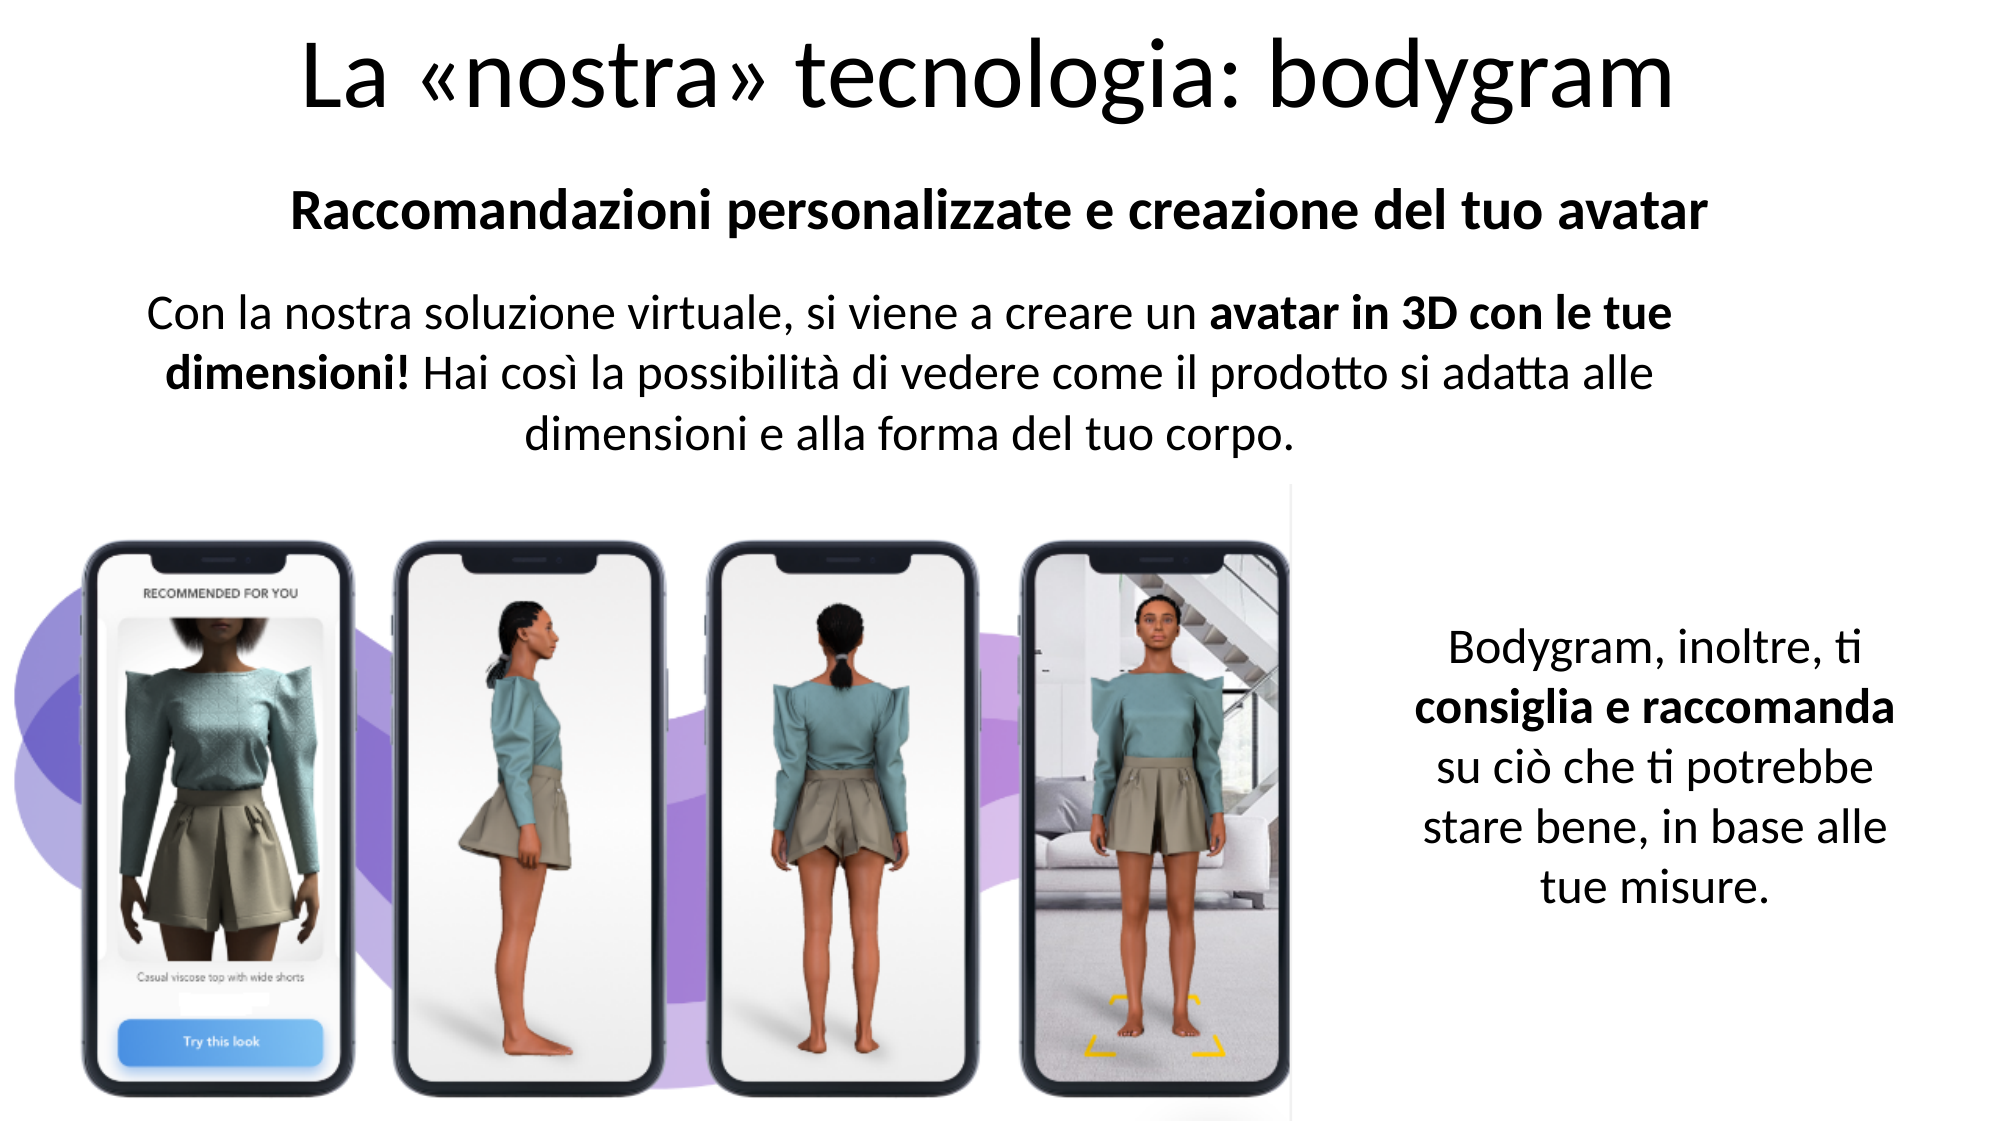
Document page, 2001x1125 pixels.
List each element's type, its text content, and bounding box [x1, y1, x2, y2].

text_box Raccomandazioni personalizzate e creazione del tuo avatar [275, 163, 1725, 249]
picture [0, 484, 1293, 1121]
text_box Con la nostra soluzione virtuale, si viene a creare un avatar in 3D con le tue dimensioni! Hai così la possibilità di vedere come il prodotto si adatta alle dimensioni e alla forma del tuo corpo. [69, 272, 1750, 468]
text_box Bodygram, inoltre, ti consiglia e raccomanda su ciò che ti potrebbe stare bene, in base alle tue misure. [1384, 605, 1926, 966]
text_box La «nostra» tecnologia: bodygram [0, 0, 2000, 135]
